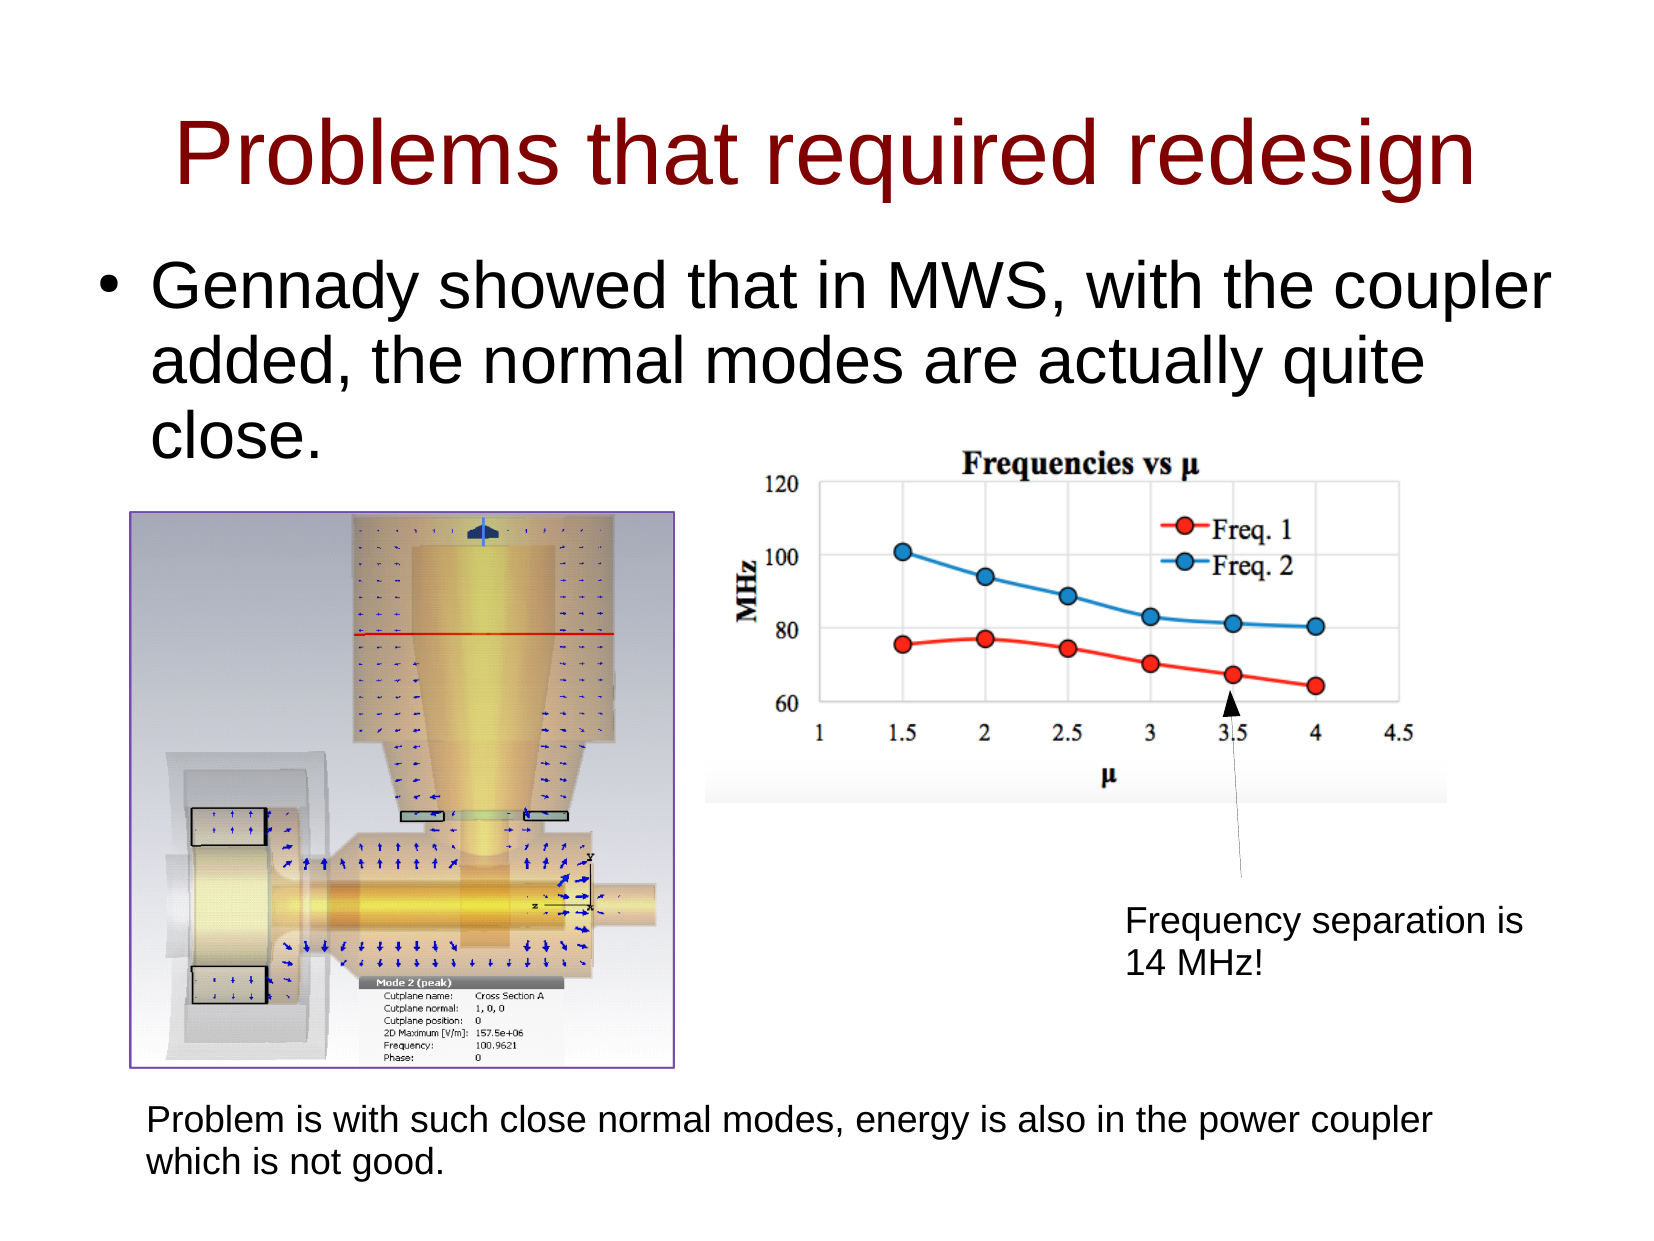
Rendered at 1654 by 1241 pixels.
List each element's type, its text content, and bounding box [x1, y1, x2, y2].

text_box Problem is with such close normal modes, energy is also in the power coupler which is not good. [131, 1091, 1512, 1191]
picture [127, 509, 675, 1069]
list Gennady showed that in MWS, with the coupler added, the normal modes are actually quite close. [79, 248, 1568, 968]
title Problems that required redesign [82, 49, 1571, 257]
text_box Frequency separation is 14 MHz! [1110, 892, 1549, 992]
picture [705, 419, 1447, 803]
